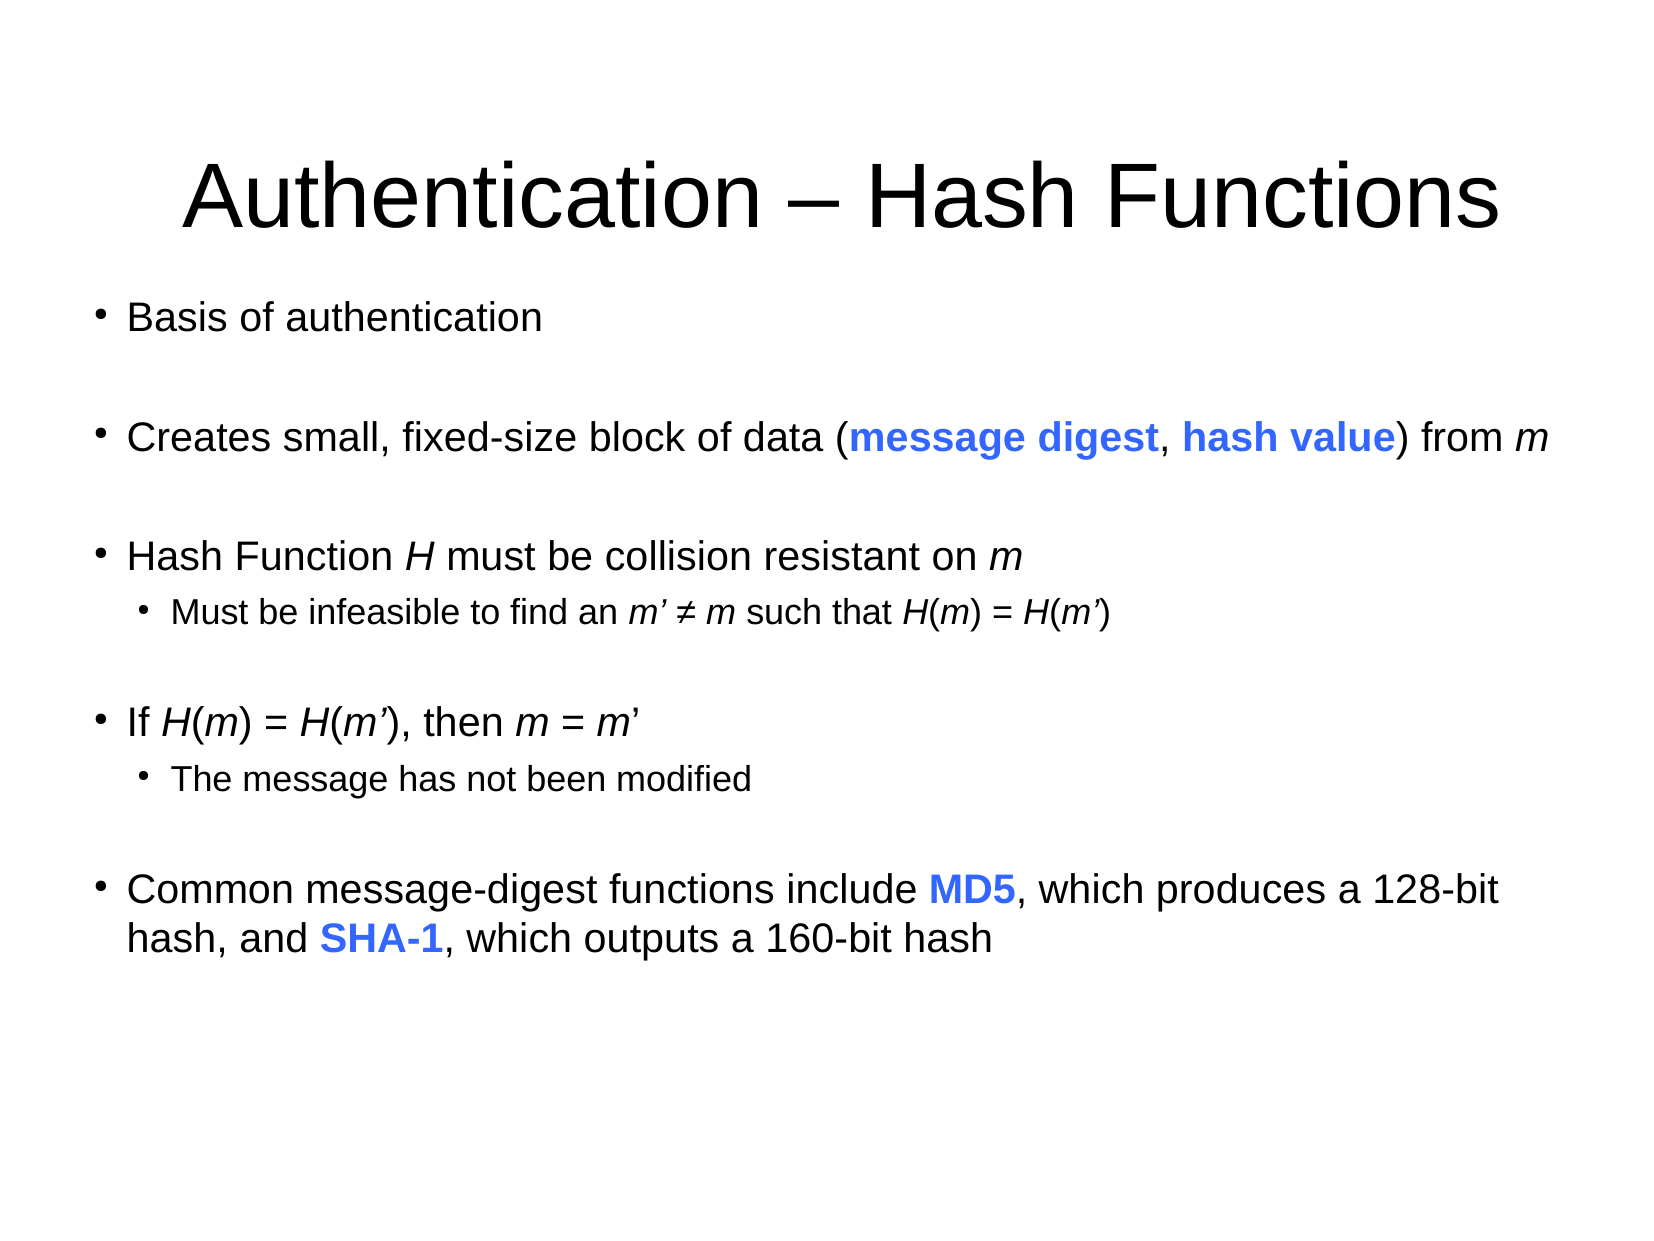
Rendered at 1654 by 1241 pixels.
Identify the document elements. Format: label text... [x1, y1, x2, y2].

title Authentication – Hash Functions [82, 49, 1571, 257]
list Basis of authentication Creates small, fixed-size block of data (message digest, hash value) from m Hash Function H must be collision resistant on m Must be infeasible to find an m’ ≠ m such that H(m) = H(m’) If H(m) = H(m’), then m = m’ The message has not been modified Common message-digest functions include MD5, which produces a 128-bit hash, and SHA-1, which outputs a 160-bit hash [82, 290, 1571, 1010]
